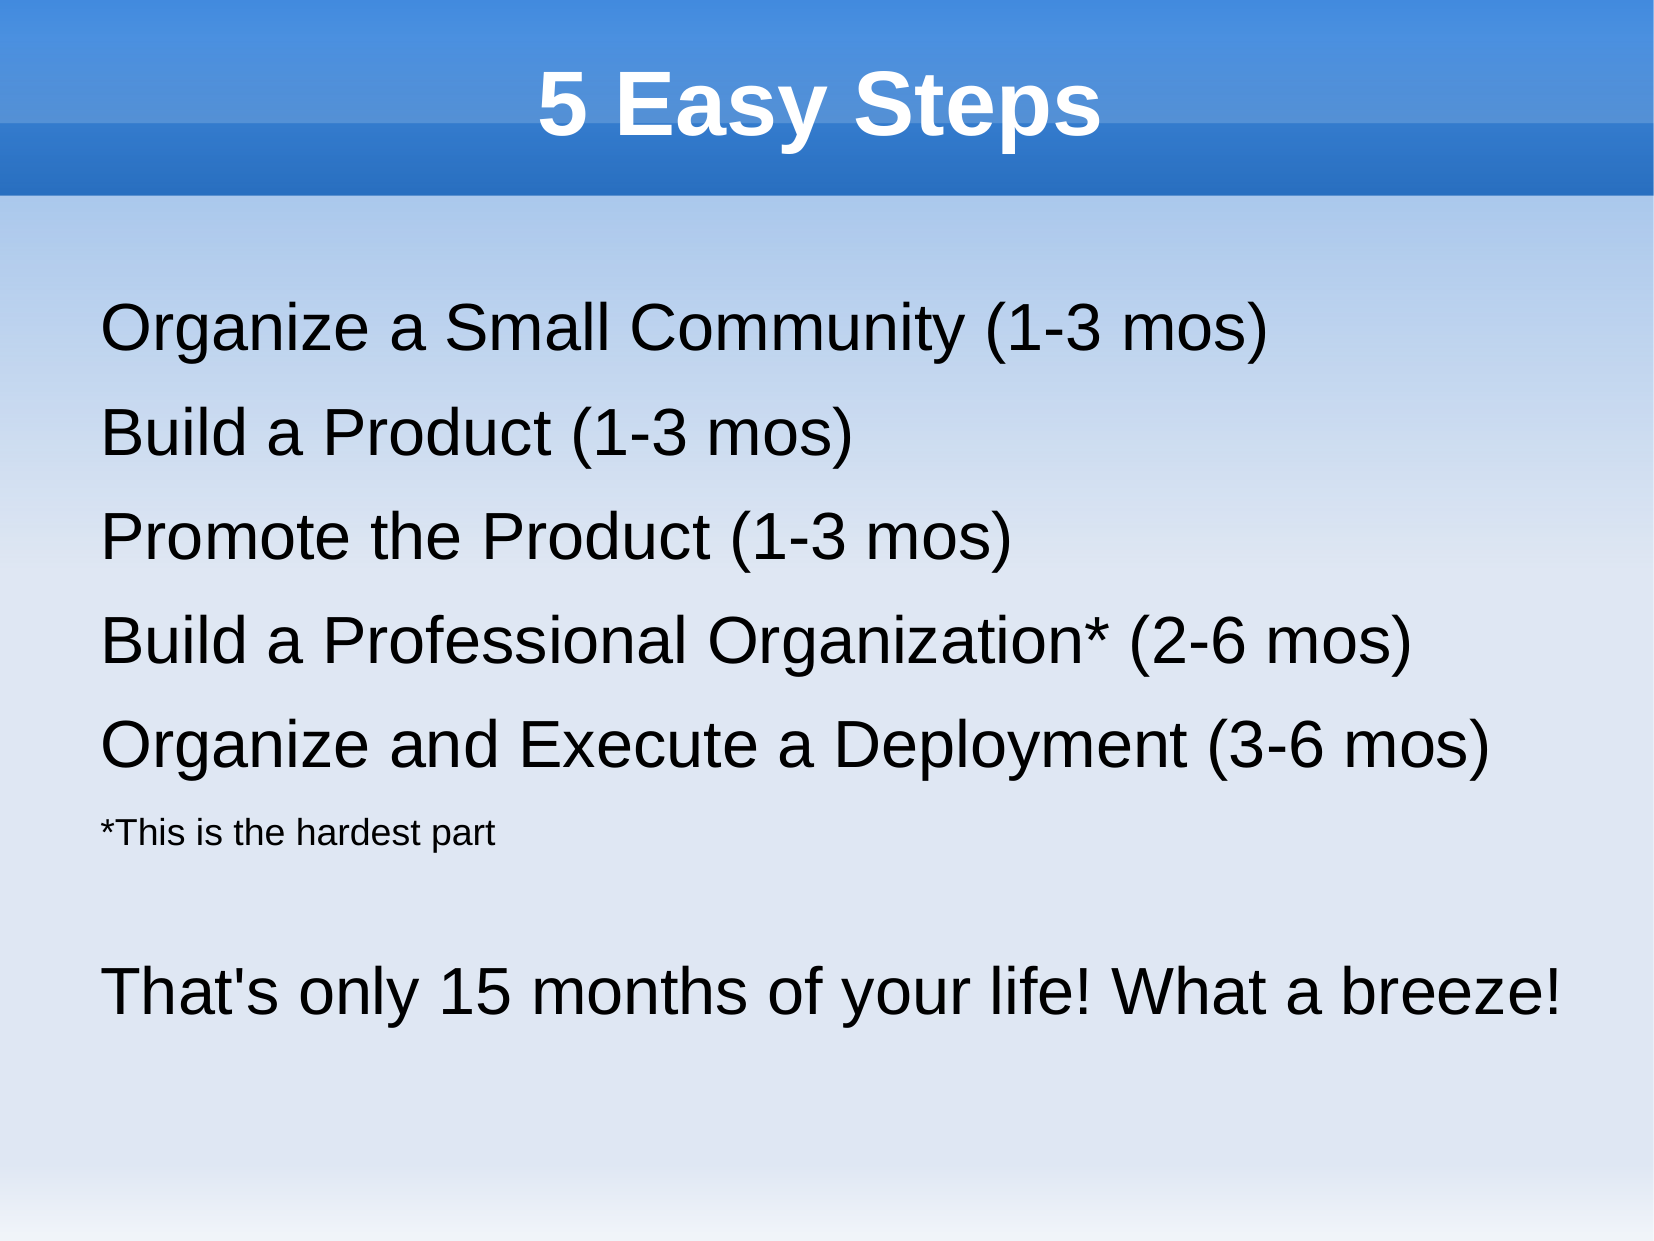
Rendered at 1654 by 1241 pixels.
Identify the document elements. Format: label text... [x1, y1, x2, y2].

title 5 Easy Steps [76, 7, 1565, 200]
list Organize a Small Community (1-3 mos) Build a Product (1-3 mos) Promote the Product (1-3 mos) Build a Professional Organization* (2-6 mos) Organize and Execute a Deployment (3-6 mos) *This is the hardest part That's only 15 months of your life! What a breeze! [82, 290, 1571, 1201]
picture [0, 0, 1654, 1241]
